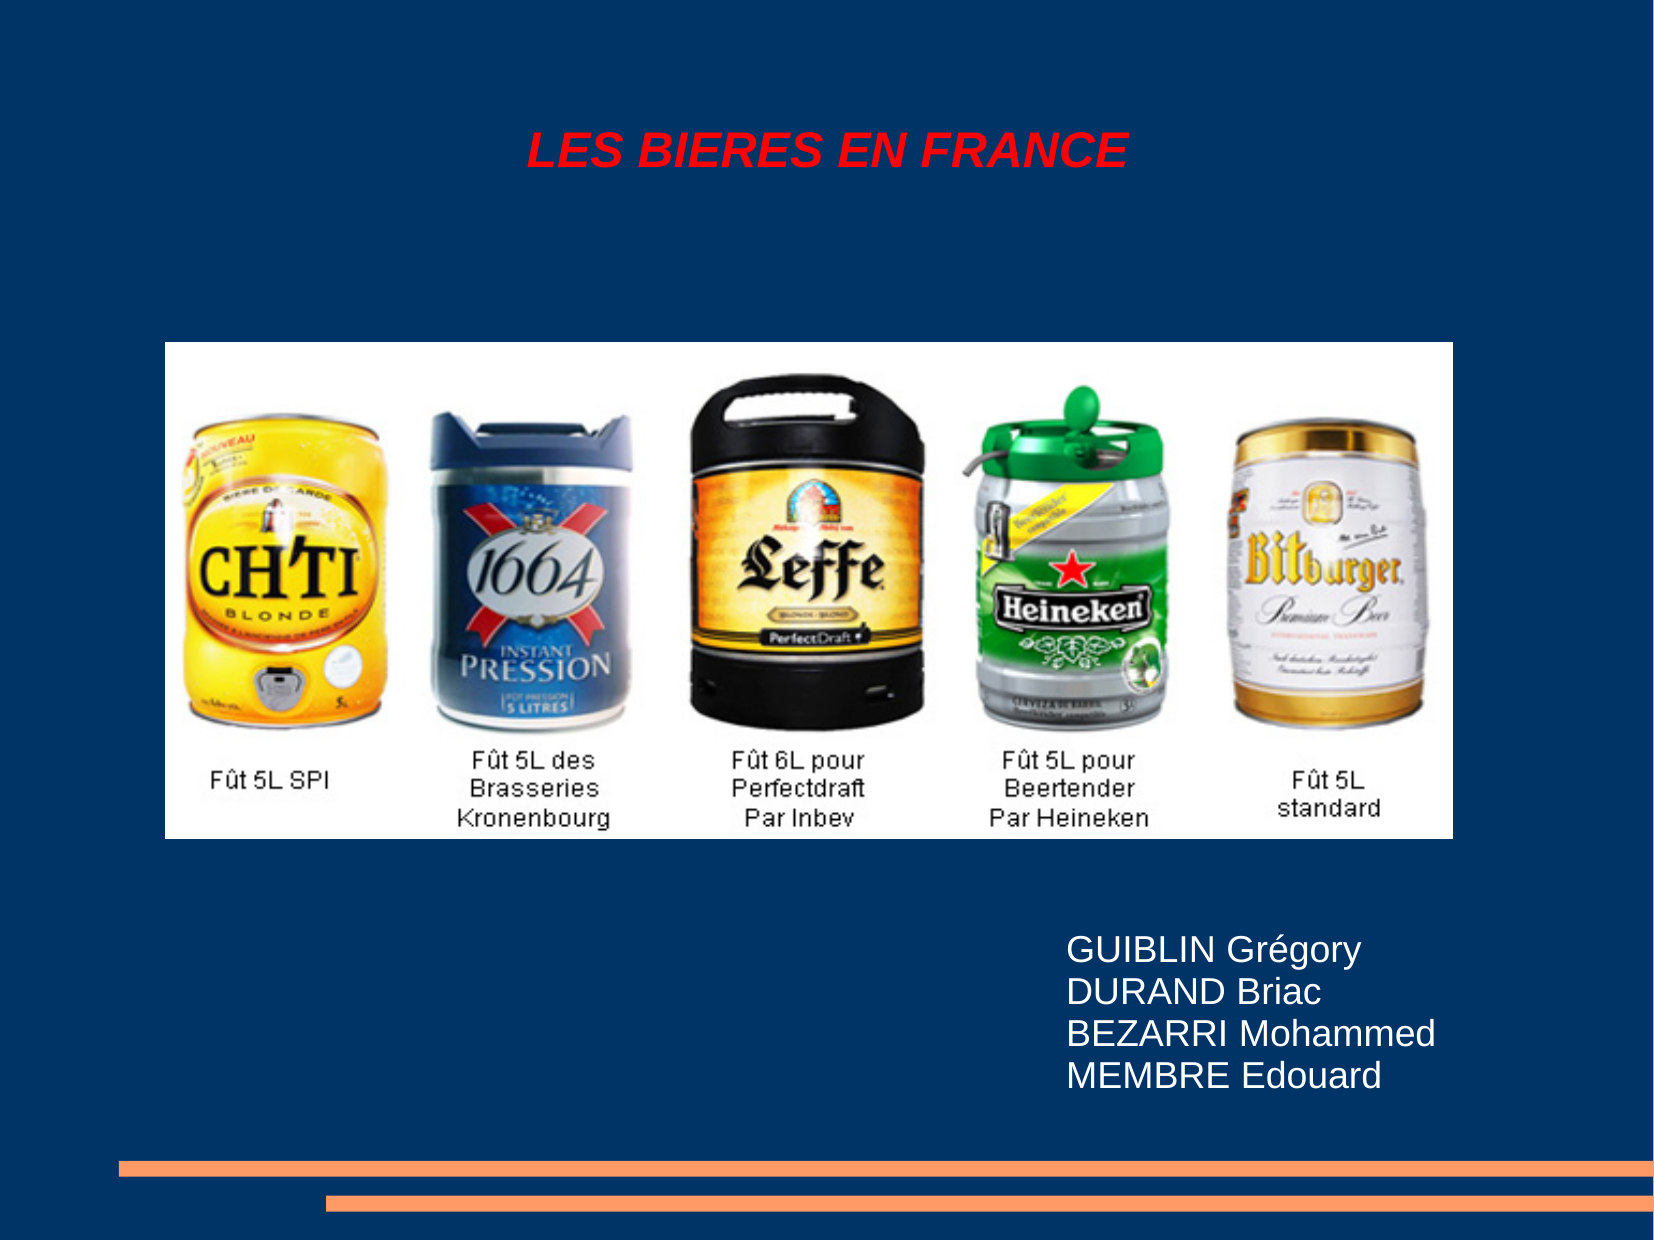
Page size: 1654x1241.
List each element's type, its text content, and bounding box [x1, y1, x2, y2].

text_box GUIBLIN Grégory DURAND Briac BEZARRI Mohammed MEMBRE Edouard [1051, 921, 1548, 1105]
picture [165, 342, 1453, 839]
title LES BIERES EN FRANCE [121, 46, 1534, 254]
